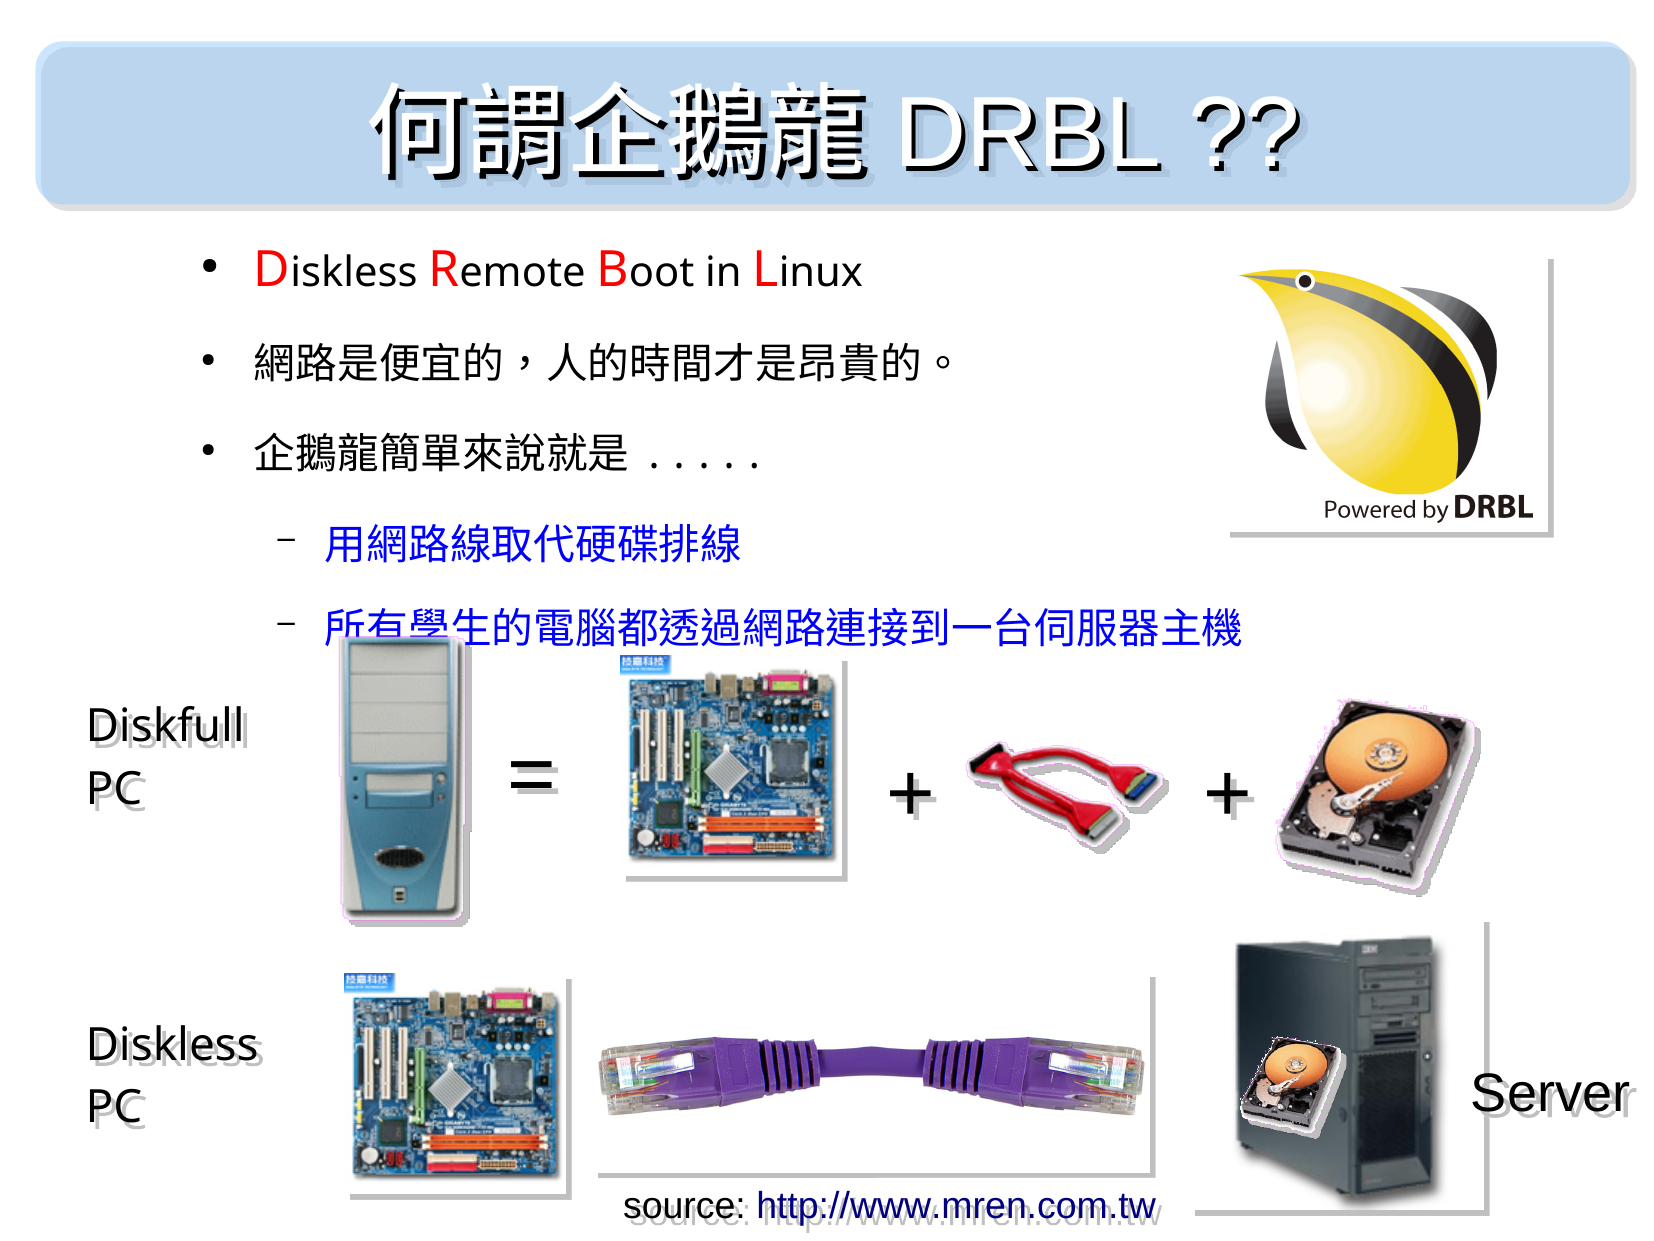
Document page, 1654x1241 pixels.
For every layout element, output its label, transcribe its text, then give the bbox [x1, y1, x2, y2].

text_box Diskfull PC [70, 685, 289, 828]
picture [1189, 916, 1484, 1210]
list Diskless Remote Boot in Linux 網路是便宜的，人的時間才是昂貴的。 企鵝龍簡單來說就是..... 用網路線取代硬碟排線 所有學生的電腦都透過網路連接到一台伺服器主機 [183, 232, 1565, 615]
picture [593, 971, 1150, 1173]
picture [1263, 681, 1484, 902]
picture [620, 655, 842, 876]
picture [1224, 253, 1548, 532]
text_box + [871, 738, 951, 862]
text_box = [492, 719, 573, 843]
text_box 何謂企鵝龍DRBL ?? [35, 41, 1630, 205]
picture [260, 625, 538, 929]
picture [344, 973, 566, 1194]
text_box source: http://www.mren.com.tw [608, 1177, 1326, 1235]
text_box Diskless PC [70, 1003, 312, 1146]
picture [956, 681, 1178, 902]
text_box + [1188, 738, 1269, 862]
text_box Server [1456, 1055, 1650, 1141]
